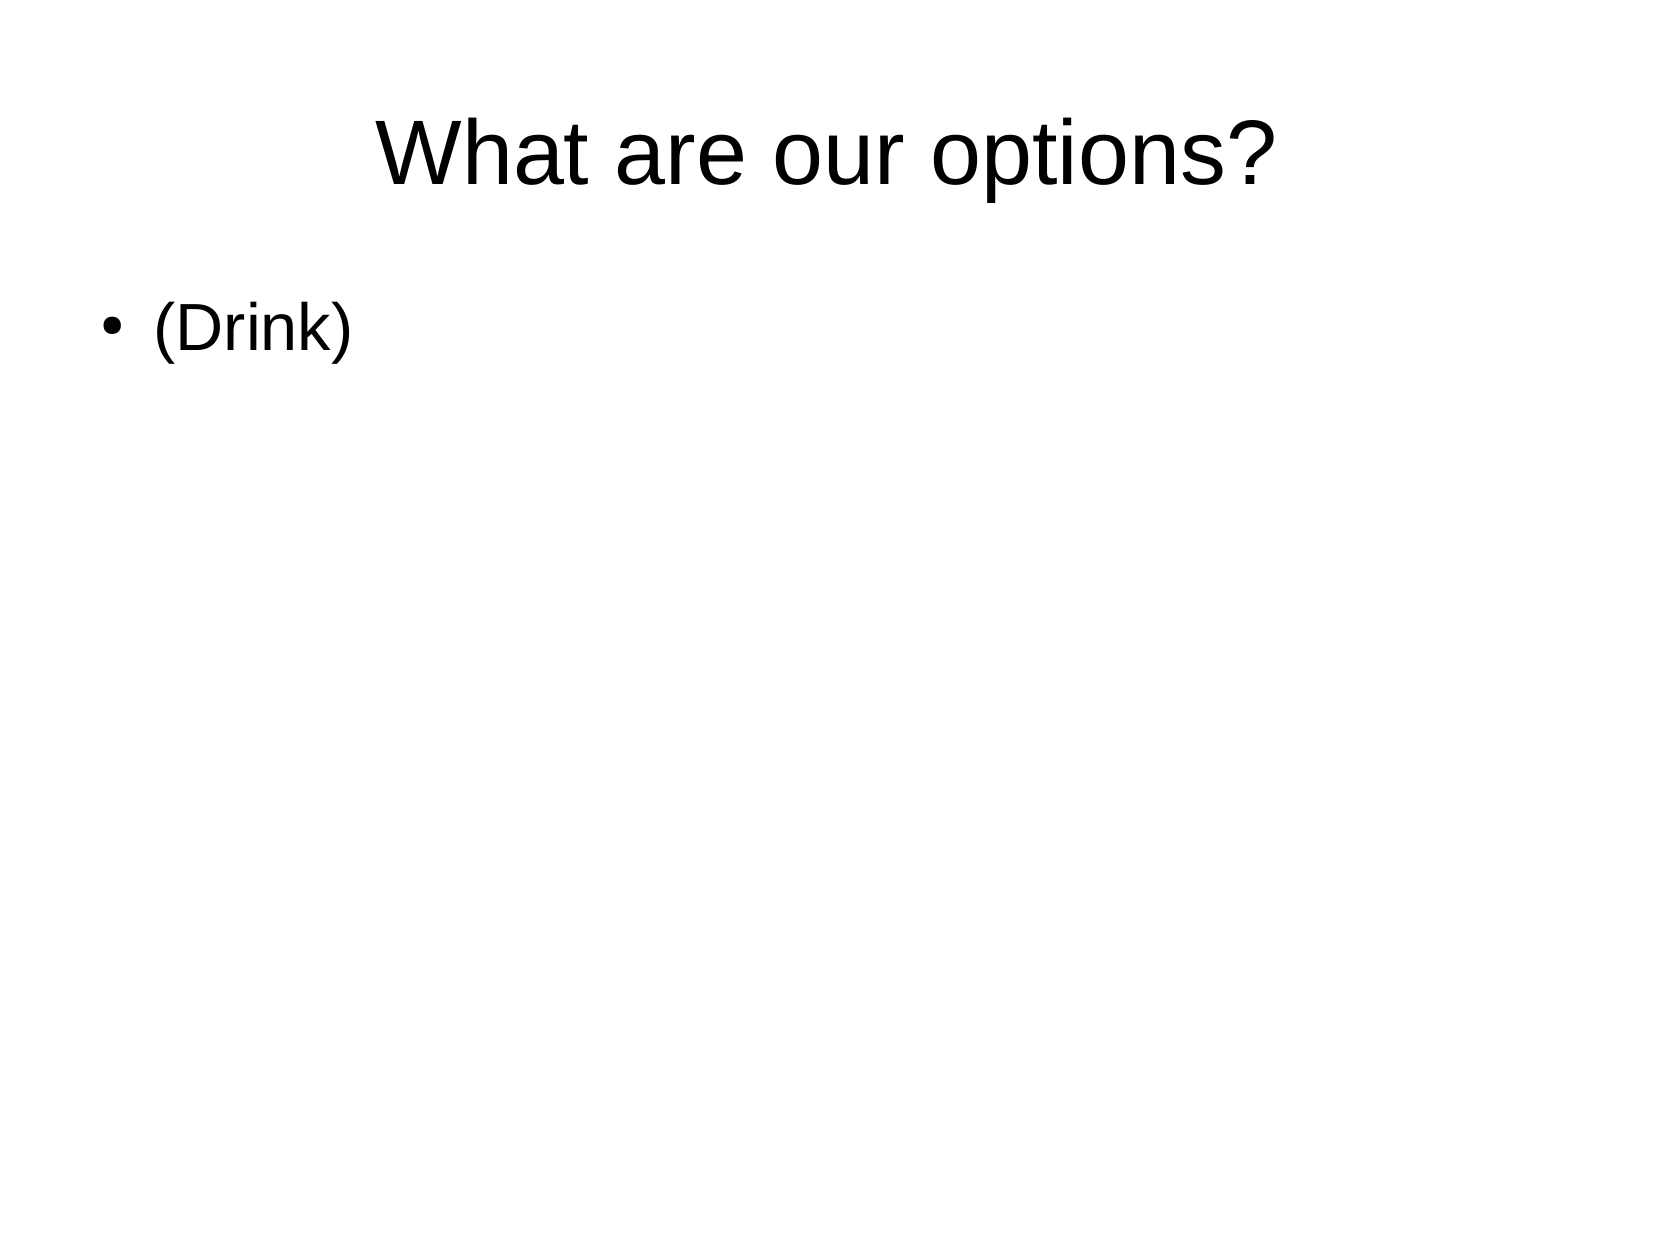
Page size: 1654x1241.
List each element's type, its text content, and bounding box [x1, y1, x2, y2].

title What are our options? [82, 49, 1571, 257]
list (Drink) [82, 290, 1538, 1010]
